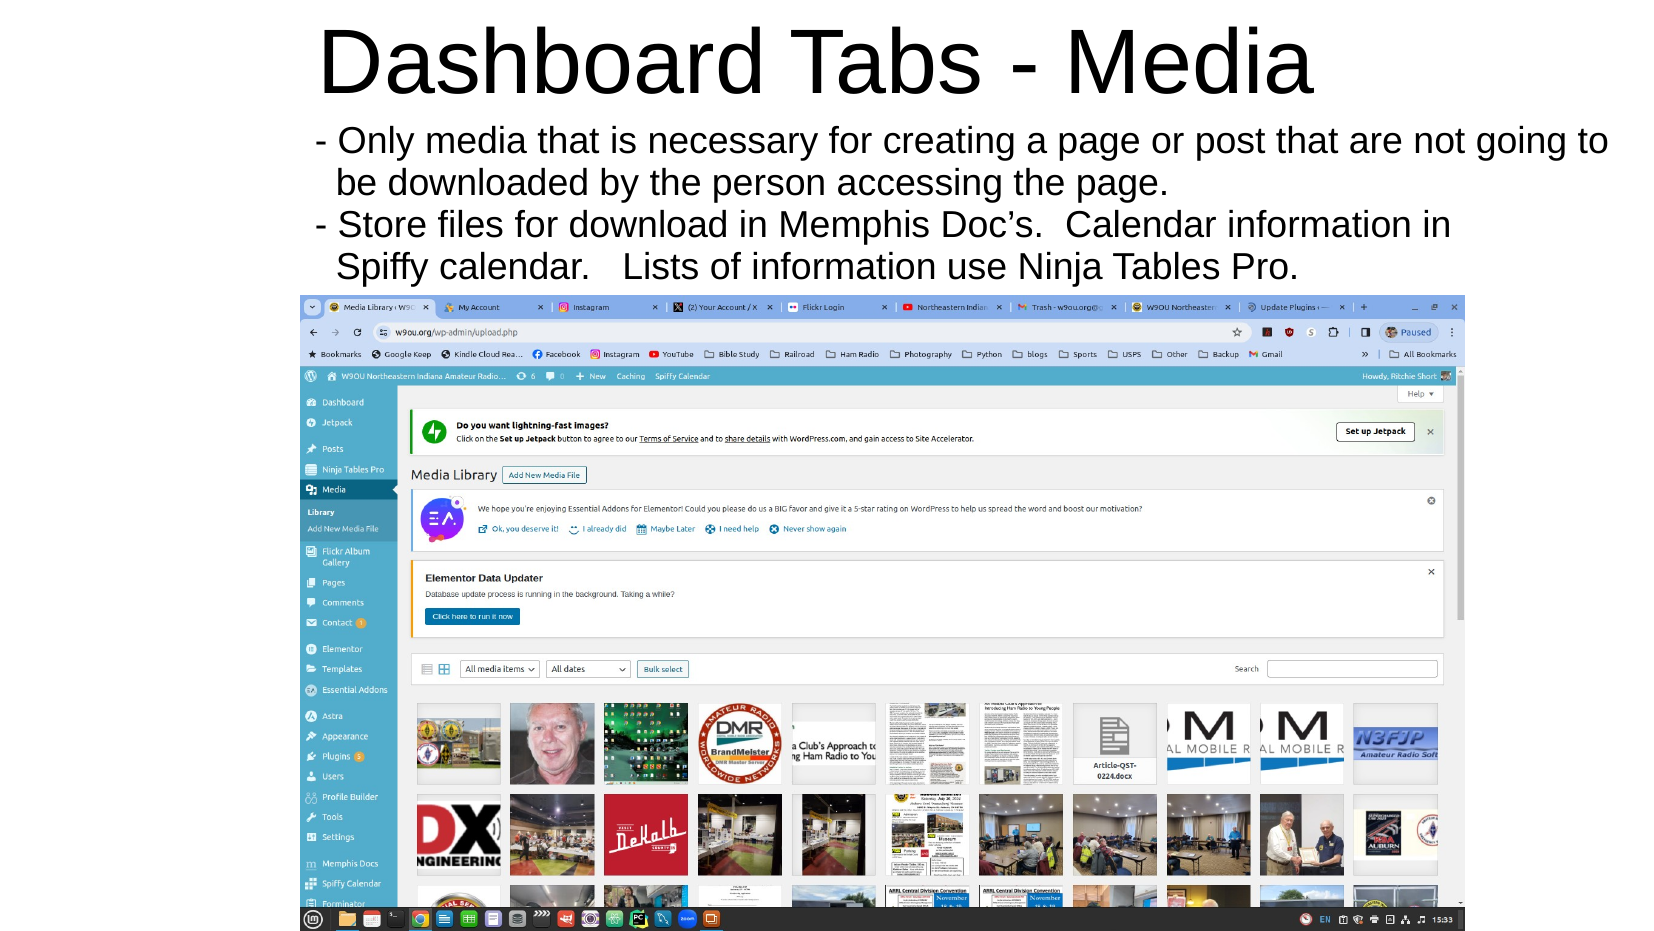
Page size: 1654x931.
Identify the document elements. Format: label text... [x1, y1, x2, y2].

title Dashboard Tabs - Media [72, 0, 1562, 140]
picture [300, 296, 1465, 931]
picture [324, 485, 346, 493]
picture [306, 484, 317, 495]
text_box - Only media that is necessary for creating a page or post that are not going to be downloaded by the person accessing the page. - Store files for download in Memphis Doc’s. Calendar information in Spiffy calendar. Lists of information use Ninja Tables Pro. [300, 112, 1625, 296]
